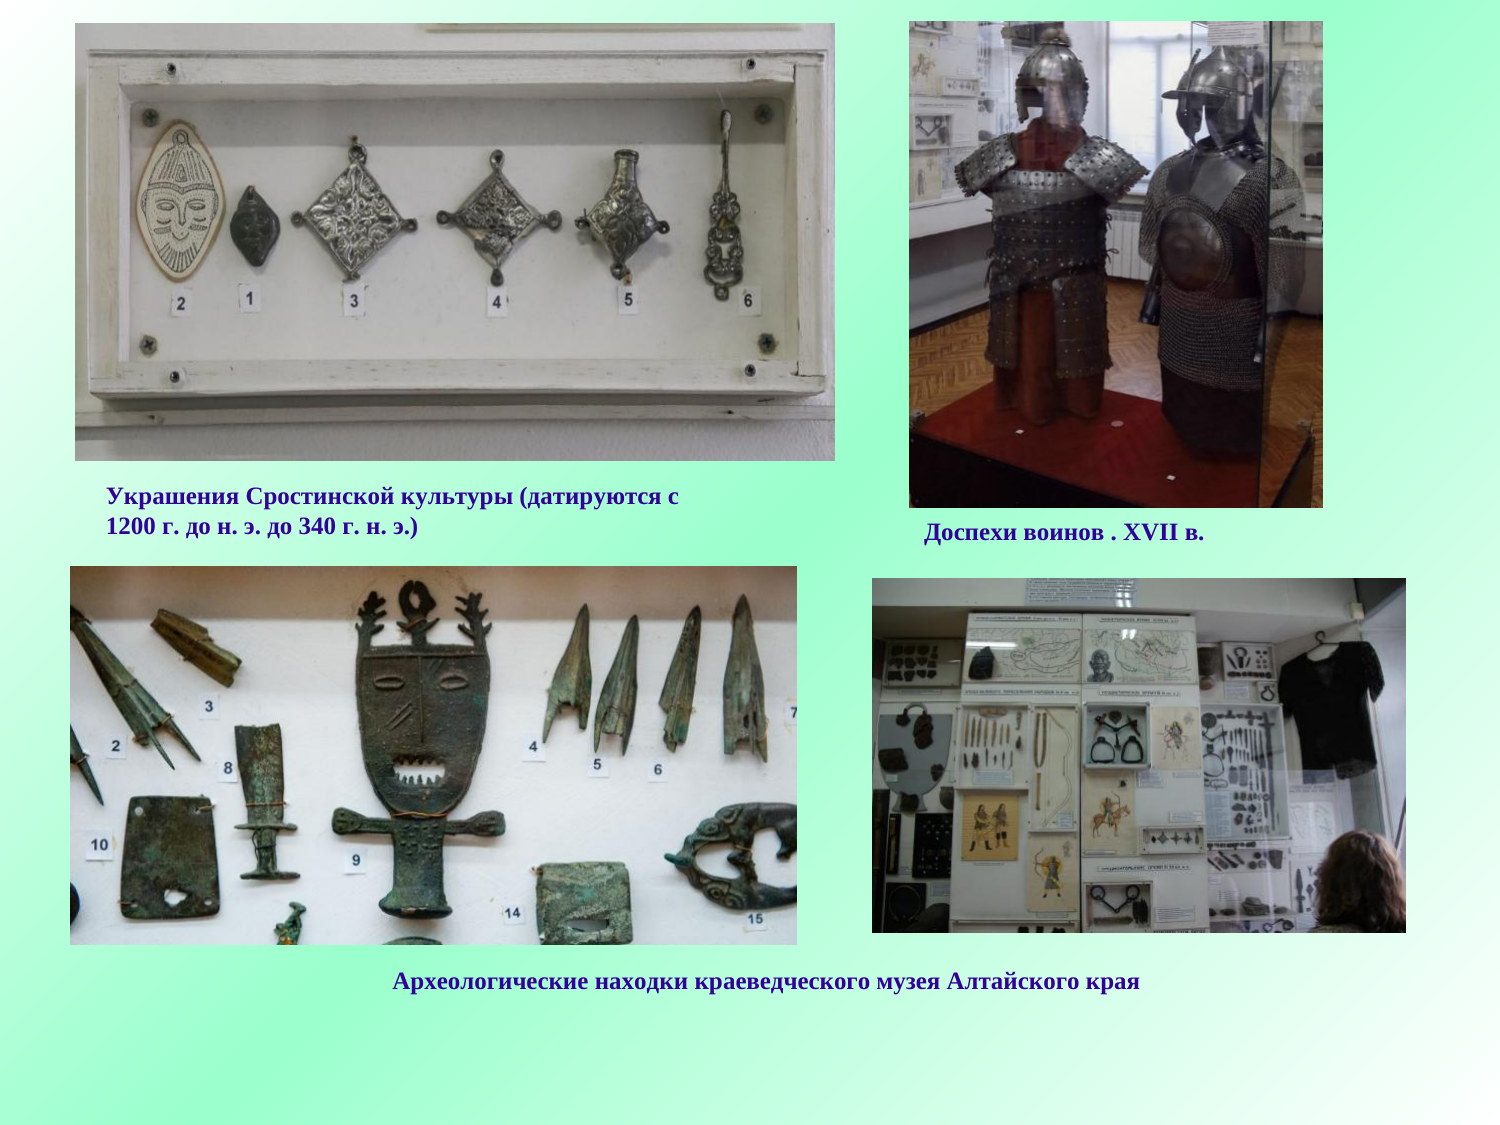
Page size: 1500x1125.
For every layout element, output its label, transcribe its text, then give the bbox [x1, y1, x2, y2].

text_box Доспехи воинов . XVII в. [909, 507, 1323, 567]
text_box Археологические находки краеведческого музея Алтайского края [377, 956, 1181, 1004]
picture [70, 566, 797, 945]
picture [872, 578, 1406, 933]
picture [75, 23, 835, 461]
text_box Украшения Сростинской культуры (датируются с 1200 г. до н. э. до 340 г. н. э.) [91, 472, 721, 544]
picture [909, 21, 1323, 507]
